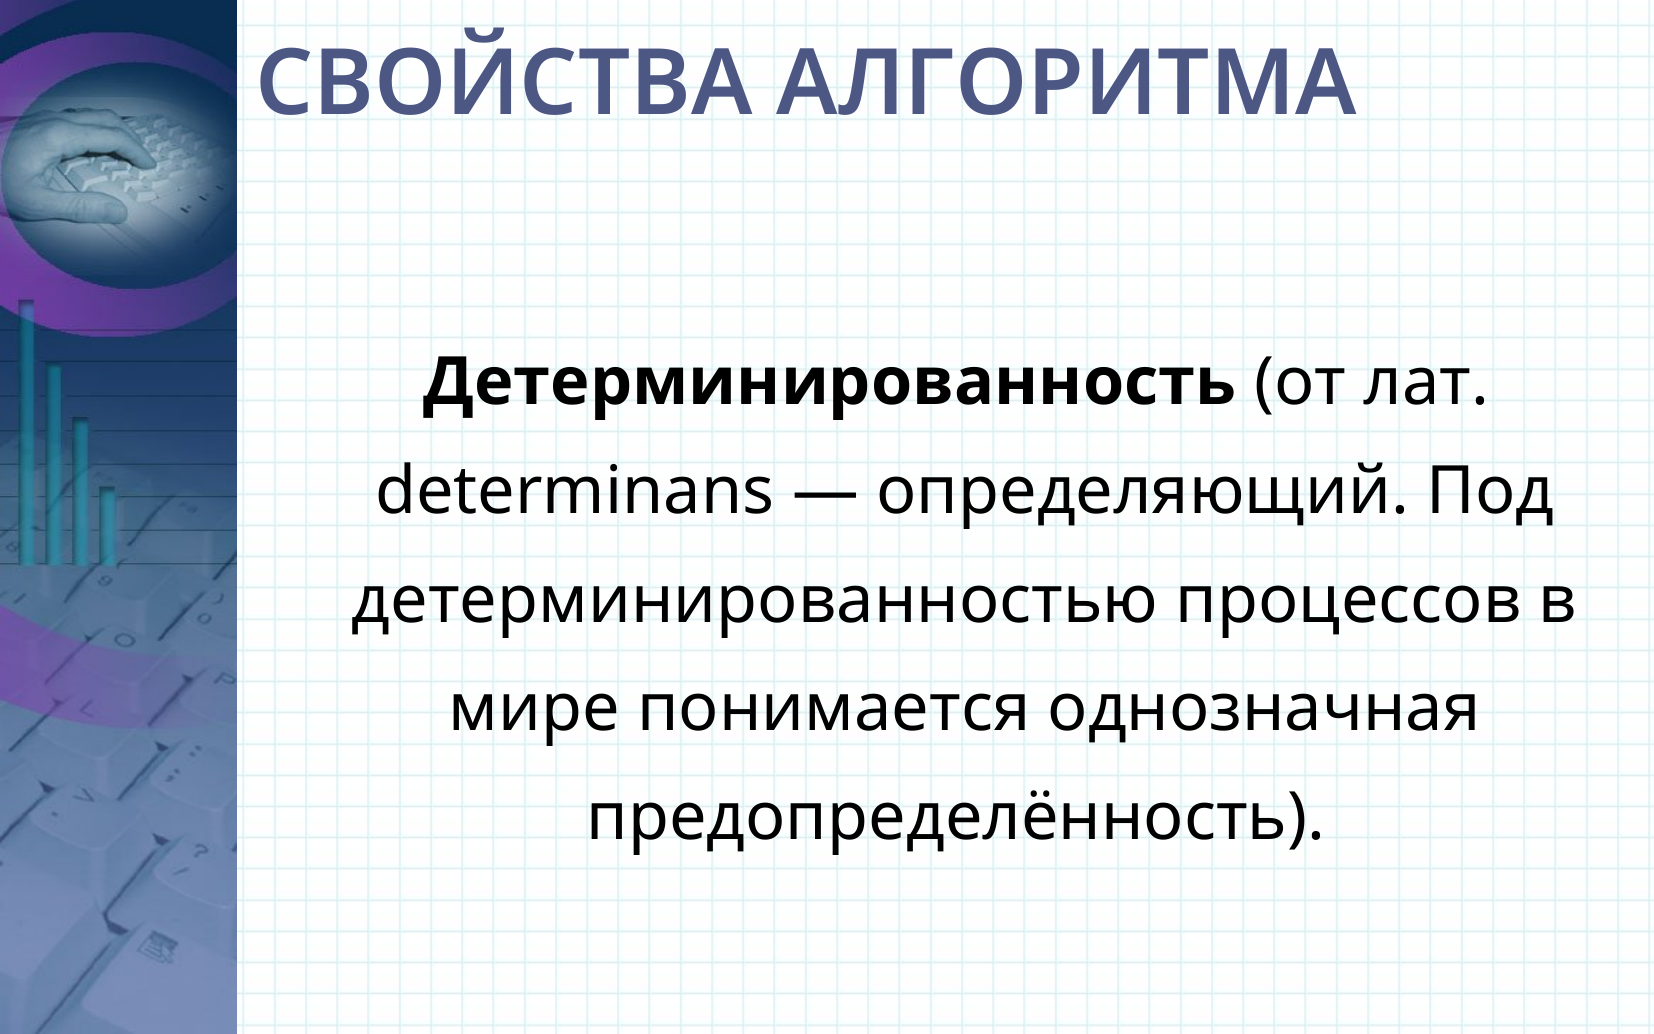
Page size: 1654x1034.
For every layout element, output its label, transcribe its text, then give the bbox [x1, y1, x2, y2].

title СВОЙСТВА АЛГОРИТМА [254, 0, 1640, 165]
picture [0, 0, 1654, 1034]
subtitle Детерминированность (от лат. determinans — определяющий. Под детерминированностью процессов в мире понимается однозначная предопределённость). [254, 275, 1640, 899]
